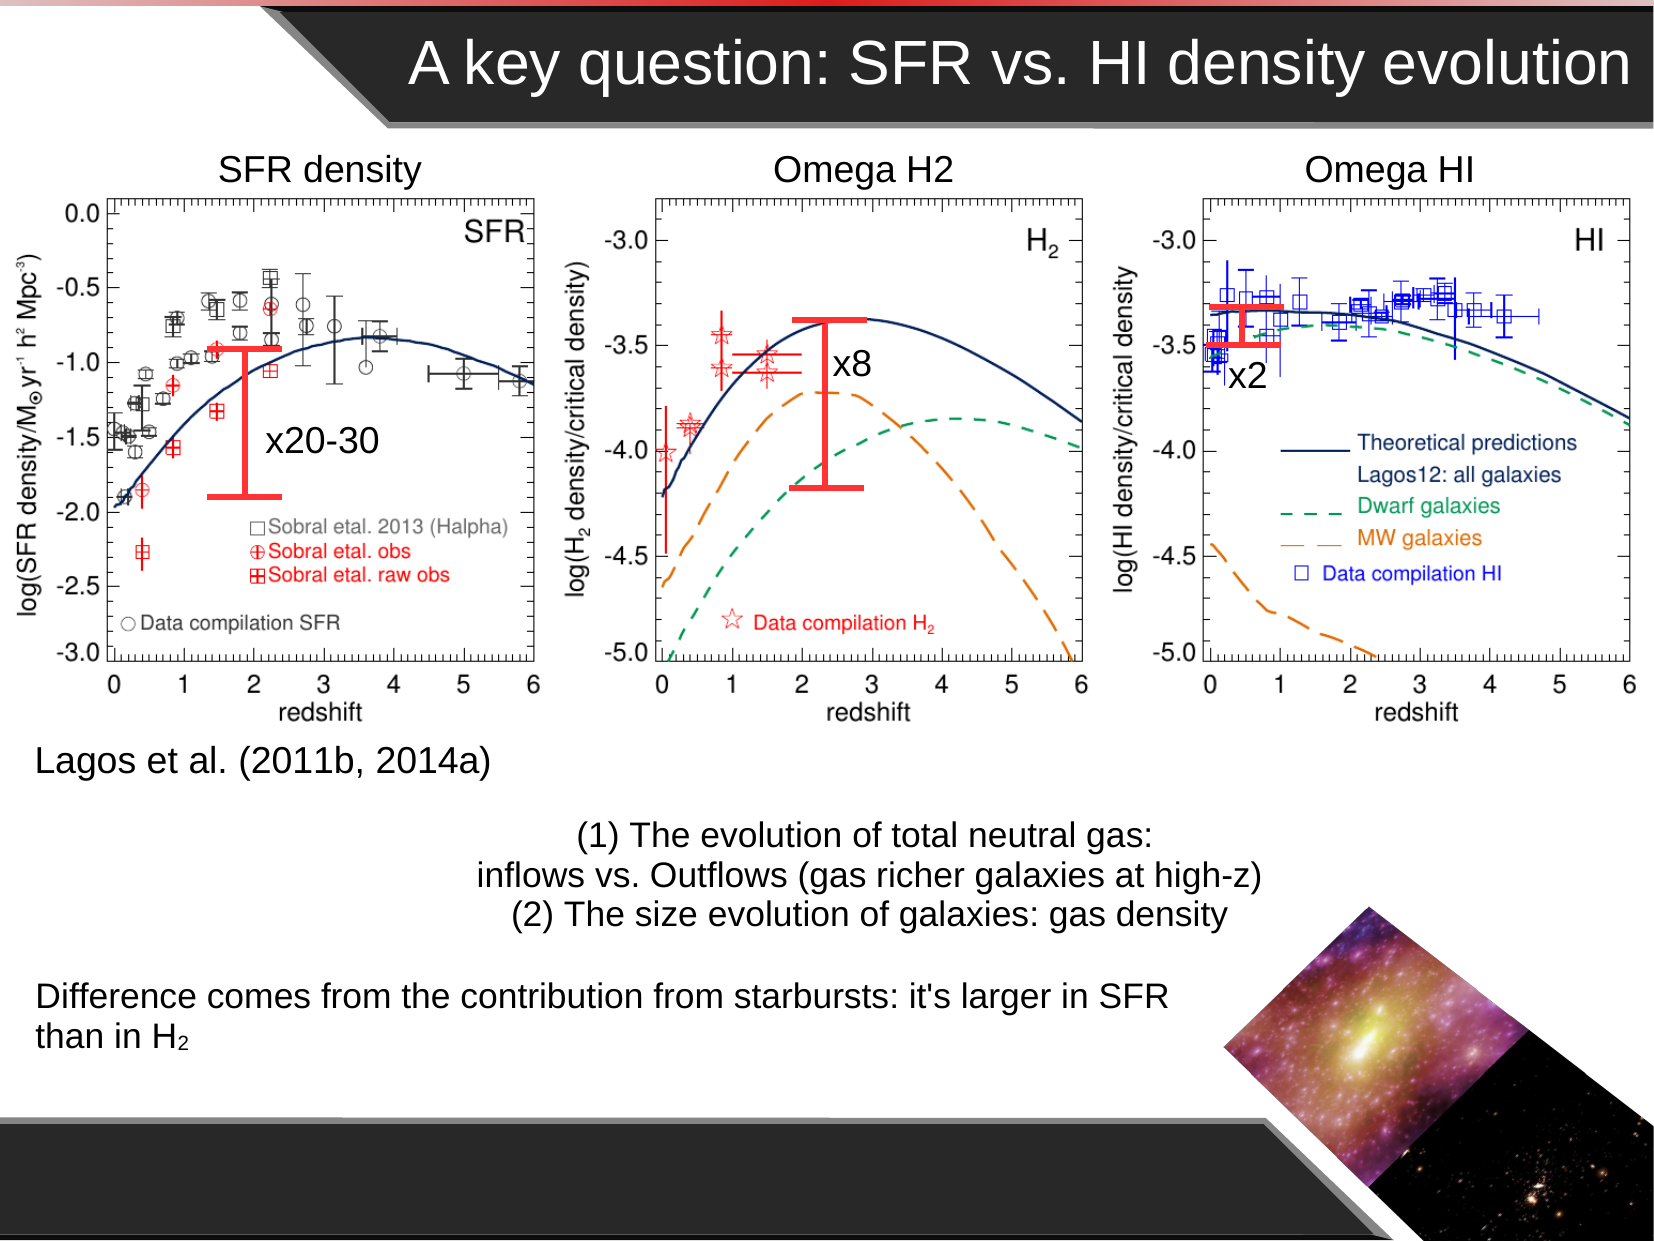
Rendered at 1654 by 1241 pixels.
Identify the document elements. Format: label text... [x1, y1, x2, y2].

text_box Omega HI [1289, 142, 1551, 218]
text_box Difference comes from the contribution from starbursts: it's larger in SFR than in H2 [17, 966, 1256, 1128]
title A key question: SFR vs. HI density evolution [397, 20, 1635, 106]
text_box (1) The evolution of total neutral gas: inflows vs. Outflows (gas richer galaxies at high-z) (2) The size evolution of galaxies: gas density [385, 755, 1355, 995]
text_box Lagos et al. (2011b, 2014a) [19, 732, 883, 794]
text_box SFR density [203, 141, 464, 218]
picture [2, 195, 1654, 740]
text_box x2 [1213, 347, 1401, 424]
picture [1256, 908, 1654, 1241]
text_box x8 [817, 335, 1006, 412]
text_box x20-30 [250, 412, 439, 488]
text_box Omega H2 [758, 142, 1020, 218]
